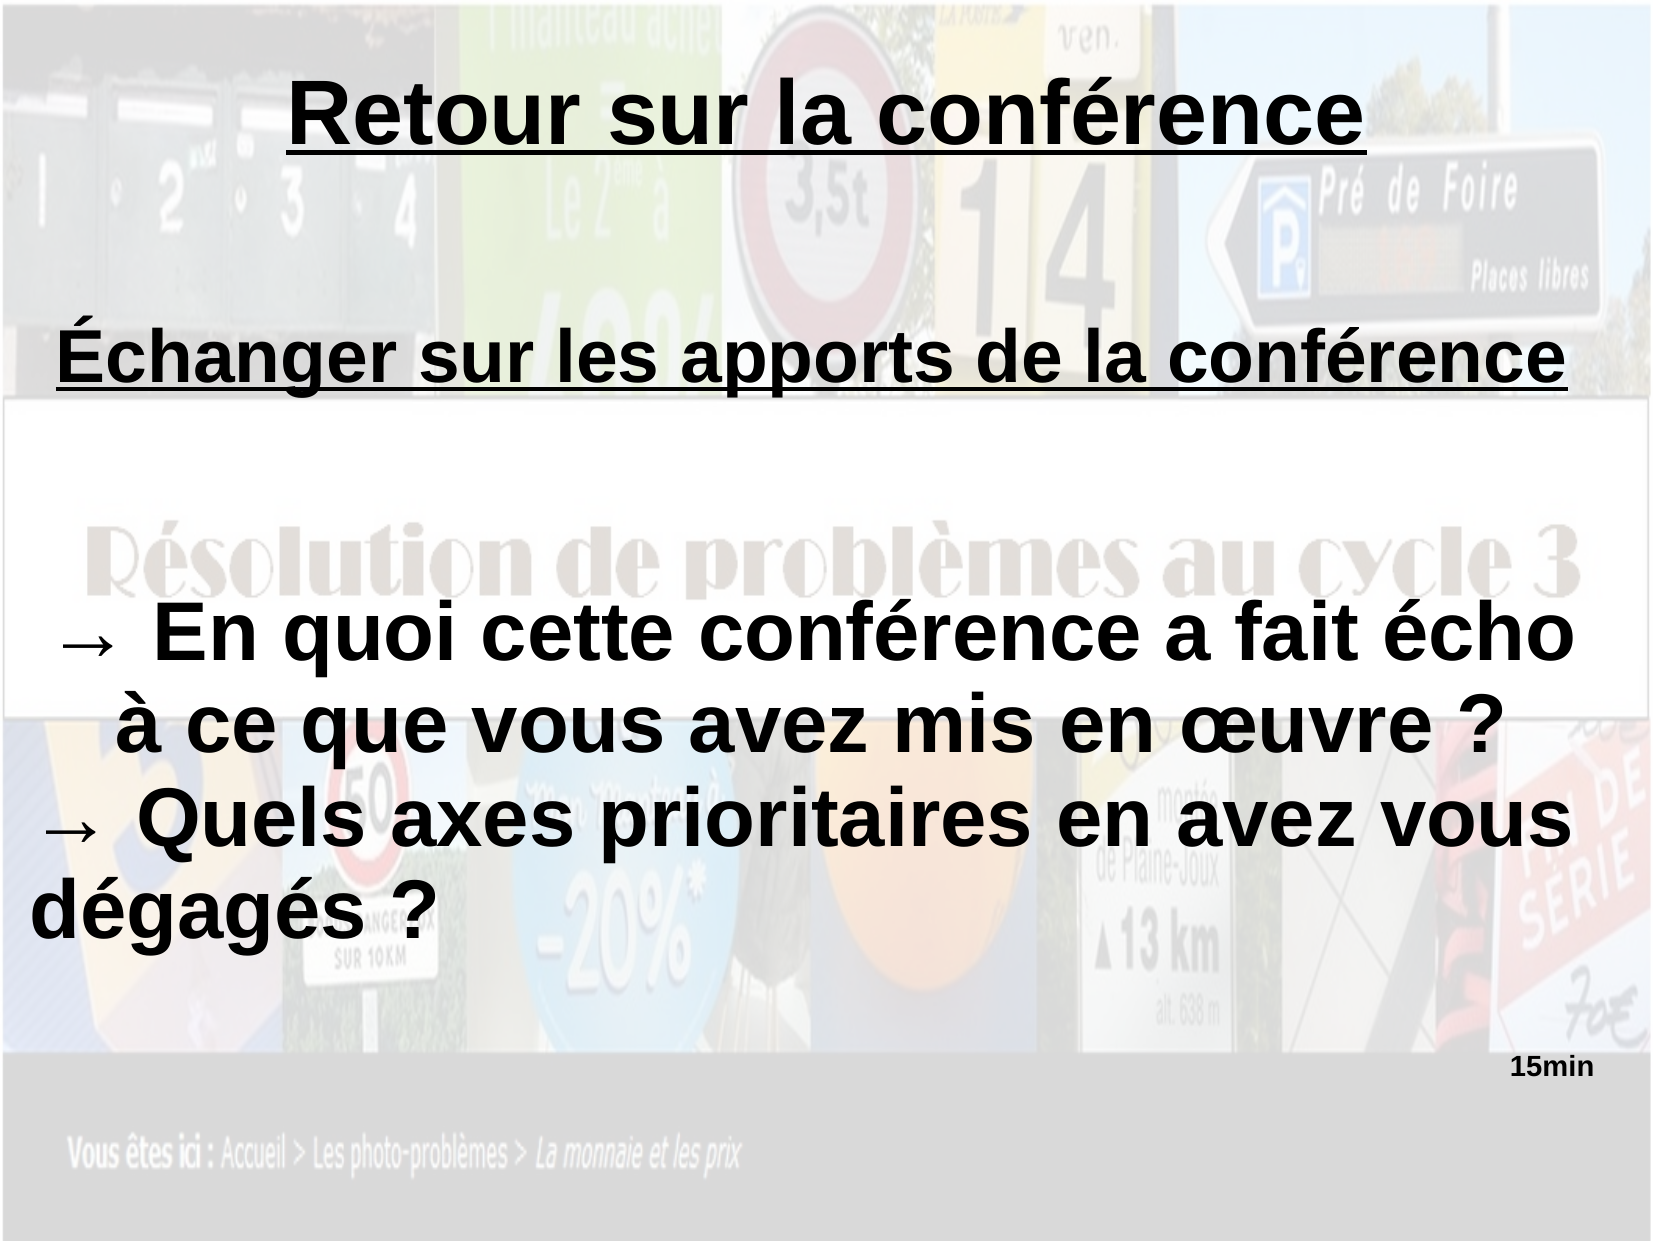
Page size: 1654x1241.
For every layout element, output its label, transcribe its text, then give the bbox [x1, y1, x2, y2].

title Retour sur la conférence [29, 49, 1625, 178]
subtitle Échanger sur les apports de la conférence → En quoi cette conférence a fait écho à ce que vous avez mis en œuvre ? → Quels axes prioritaires en avez vous dégagés ? 15min [29, 265, 1595, 1132]
